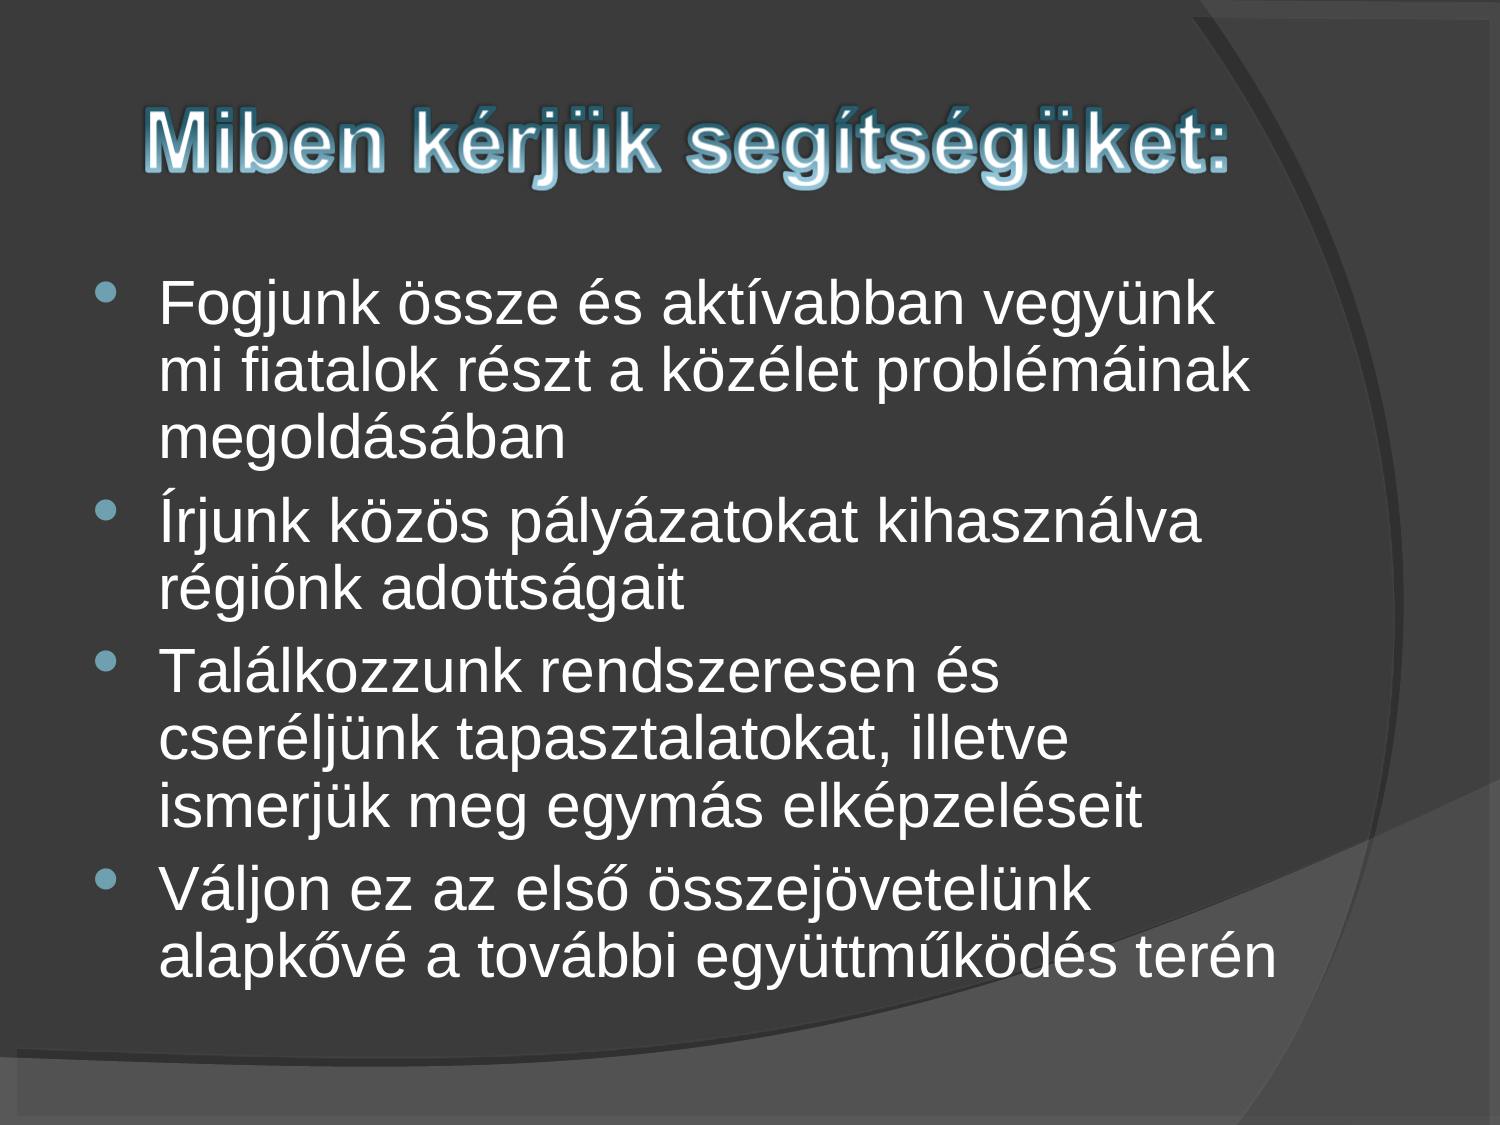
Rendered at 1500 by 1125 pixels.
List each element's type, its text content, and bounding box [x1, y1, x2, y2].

picture [73, 43, 1301, 234]
text_box Fogjunk össze és aktívabban vegyünk mi fiatalok részt a közélet problémáinak megoldásában Írjunk közös pályázatokat kihasználva régiónk adottságait Találkozzunk rendszeresen és cseréljünk tapasztalatokat, illetve ismerjük meg egymás elképzeléseit Váljon ez az első összejövetelünk alapkővé a további együttműködés terén [74, 262, 1300, 1005]
